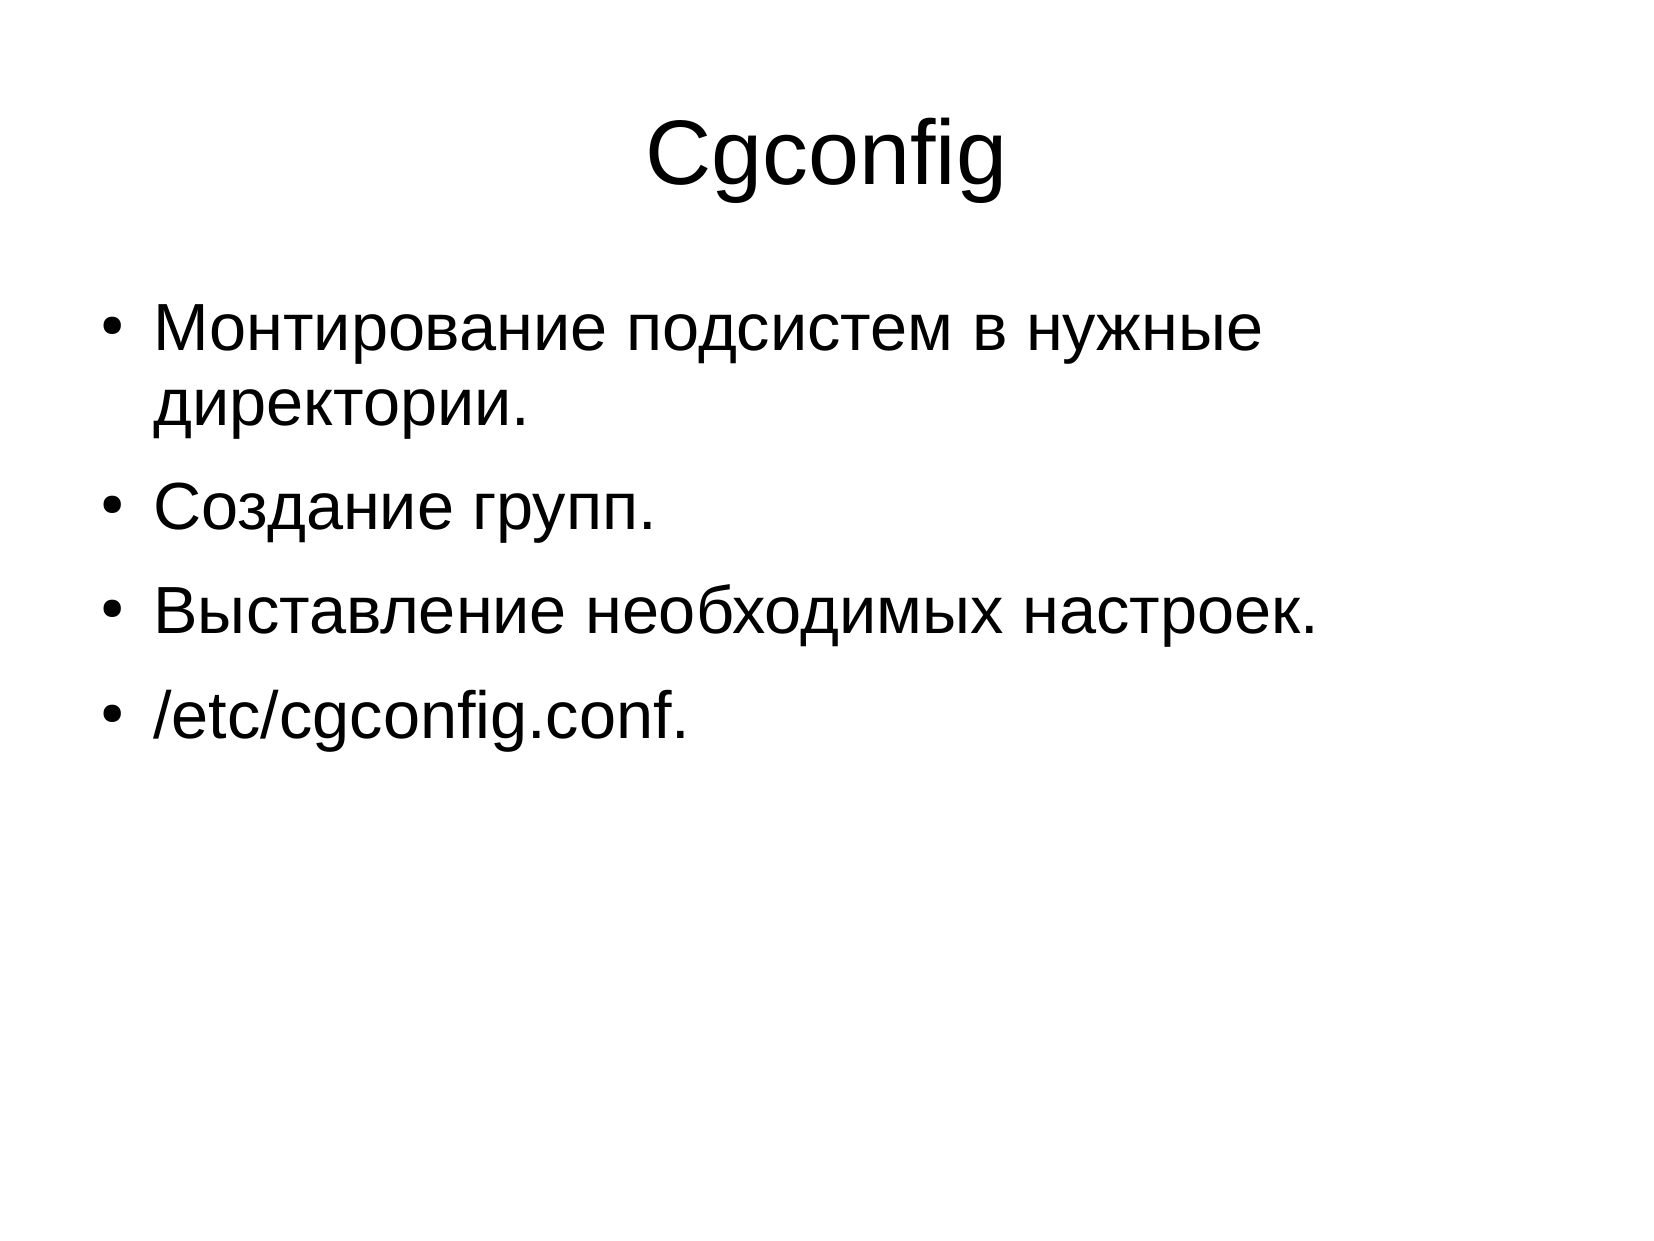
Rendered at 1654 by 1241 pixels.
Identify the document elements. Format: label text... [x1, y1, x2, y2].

title Cgconfig [82, 49, 1571, 257]
list Монтирование подсистем в нужные директории. Создание групп. Выставление необходимых настроек. /etc/cgconfig.conf. [82, 290, 1538, 1010]
